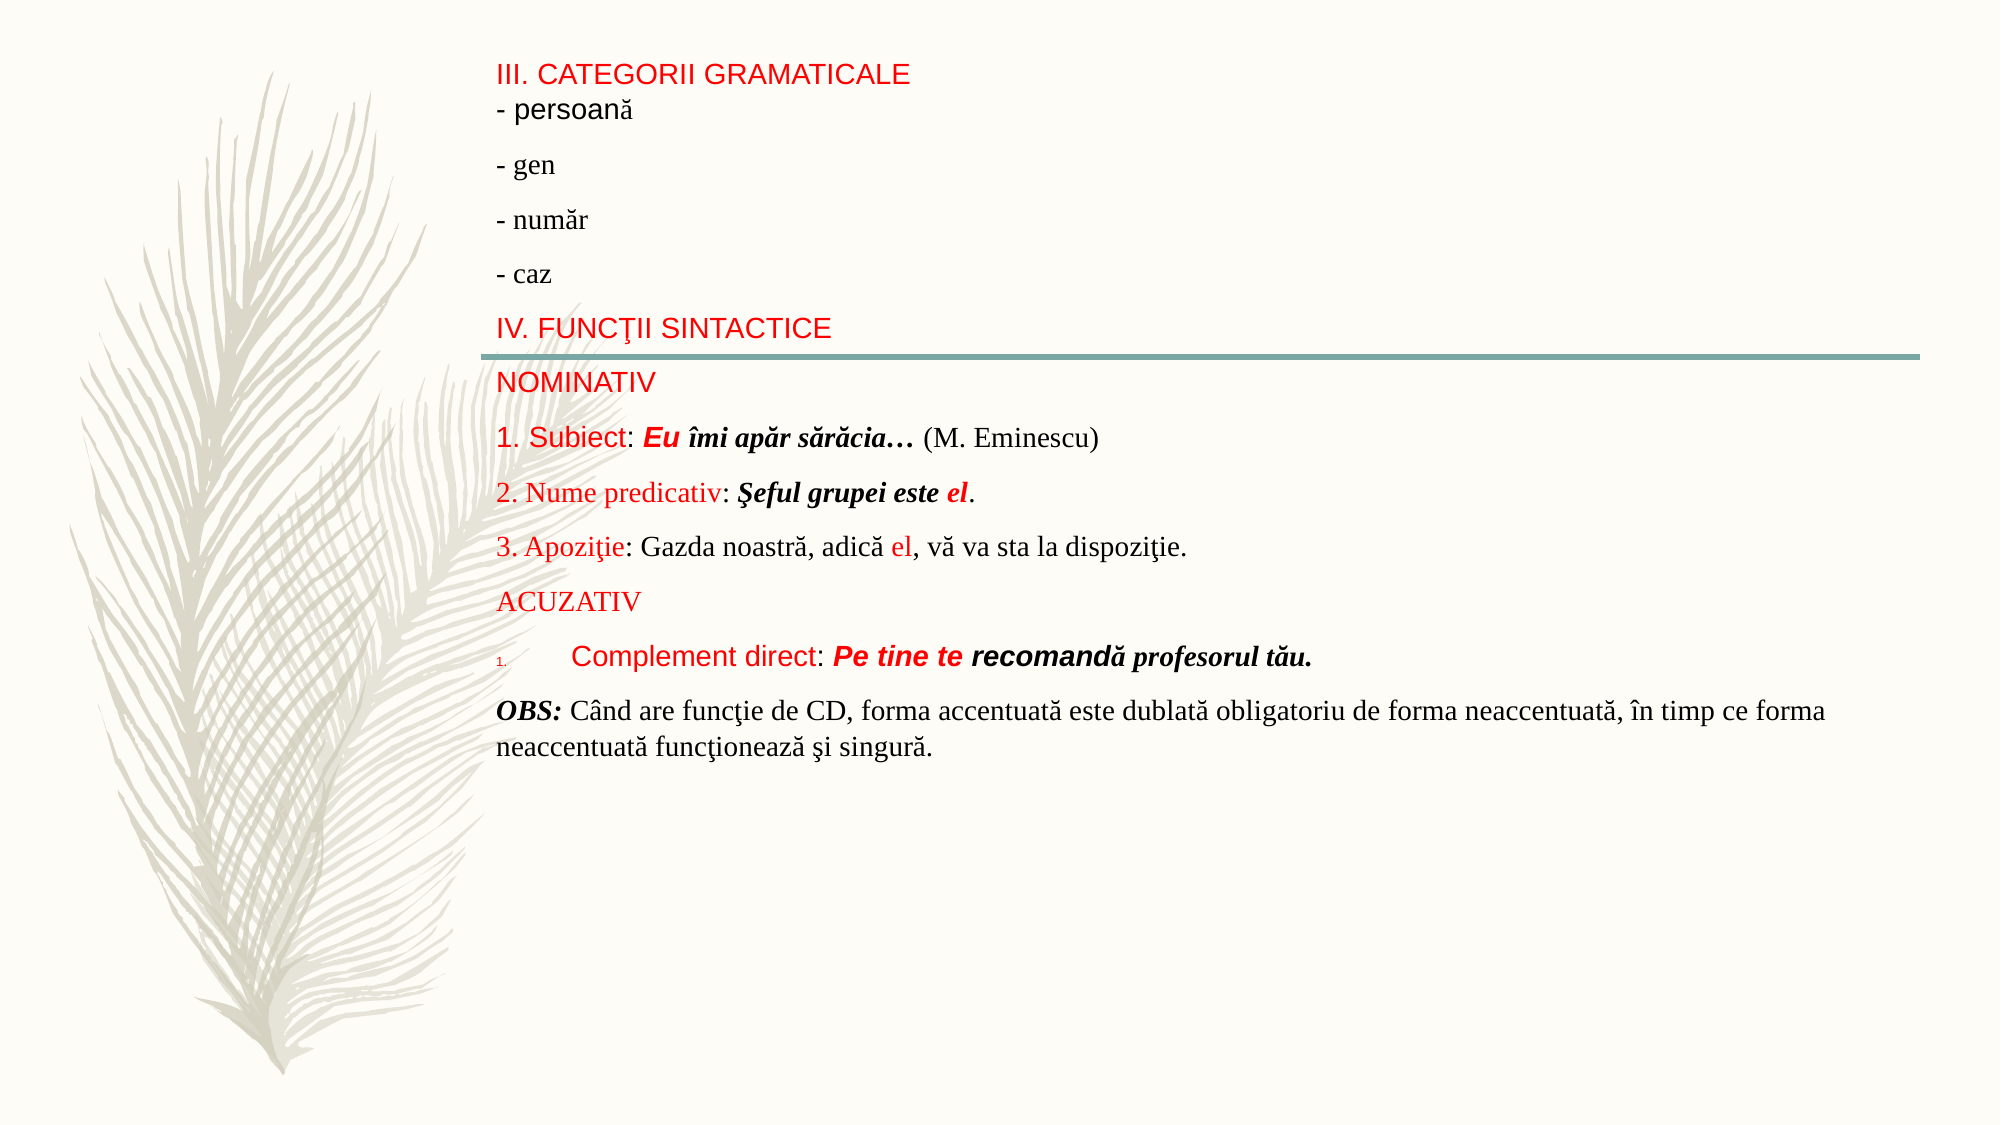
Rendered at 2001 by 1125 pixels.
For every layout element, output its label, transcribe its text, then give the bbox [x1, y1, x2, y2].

list III. CATEGORII GRAMATICALE - persoană - gen - număr - caz IV. FUNCŢII SINTACTICE NOMINATIV 1. Subiect: Eu îmi apăr sărăcia… (M. Eminescu) 2. Nume predicativ: Şeful grupei este el. 3. Apoziţie: Gazda noastră, adică el, vă va sta la dispoziţie. ACUZATIV Complement direct: Pe tine te recomandă profesorul tău. OBS: Când are funcţie de CD, forma accentuată este dublată obligatoriu de forma neaccentuată, în timp ce forma neaccentuată funcţionează şi singură. [481, 47, 1920, 999]
